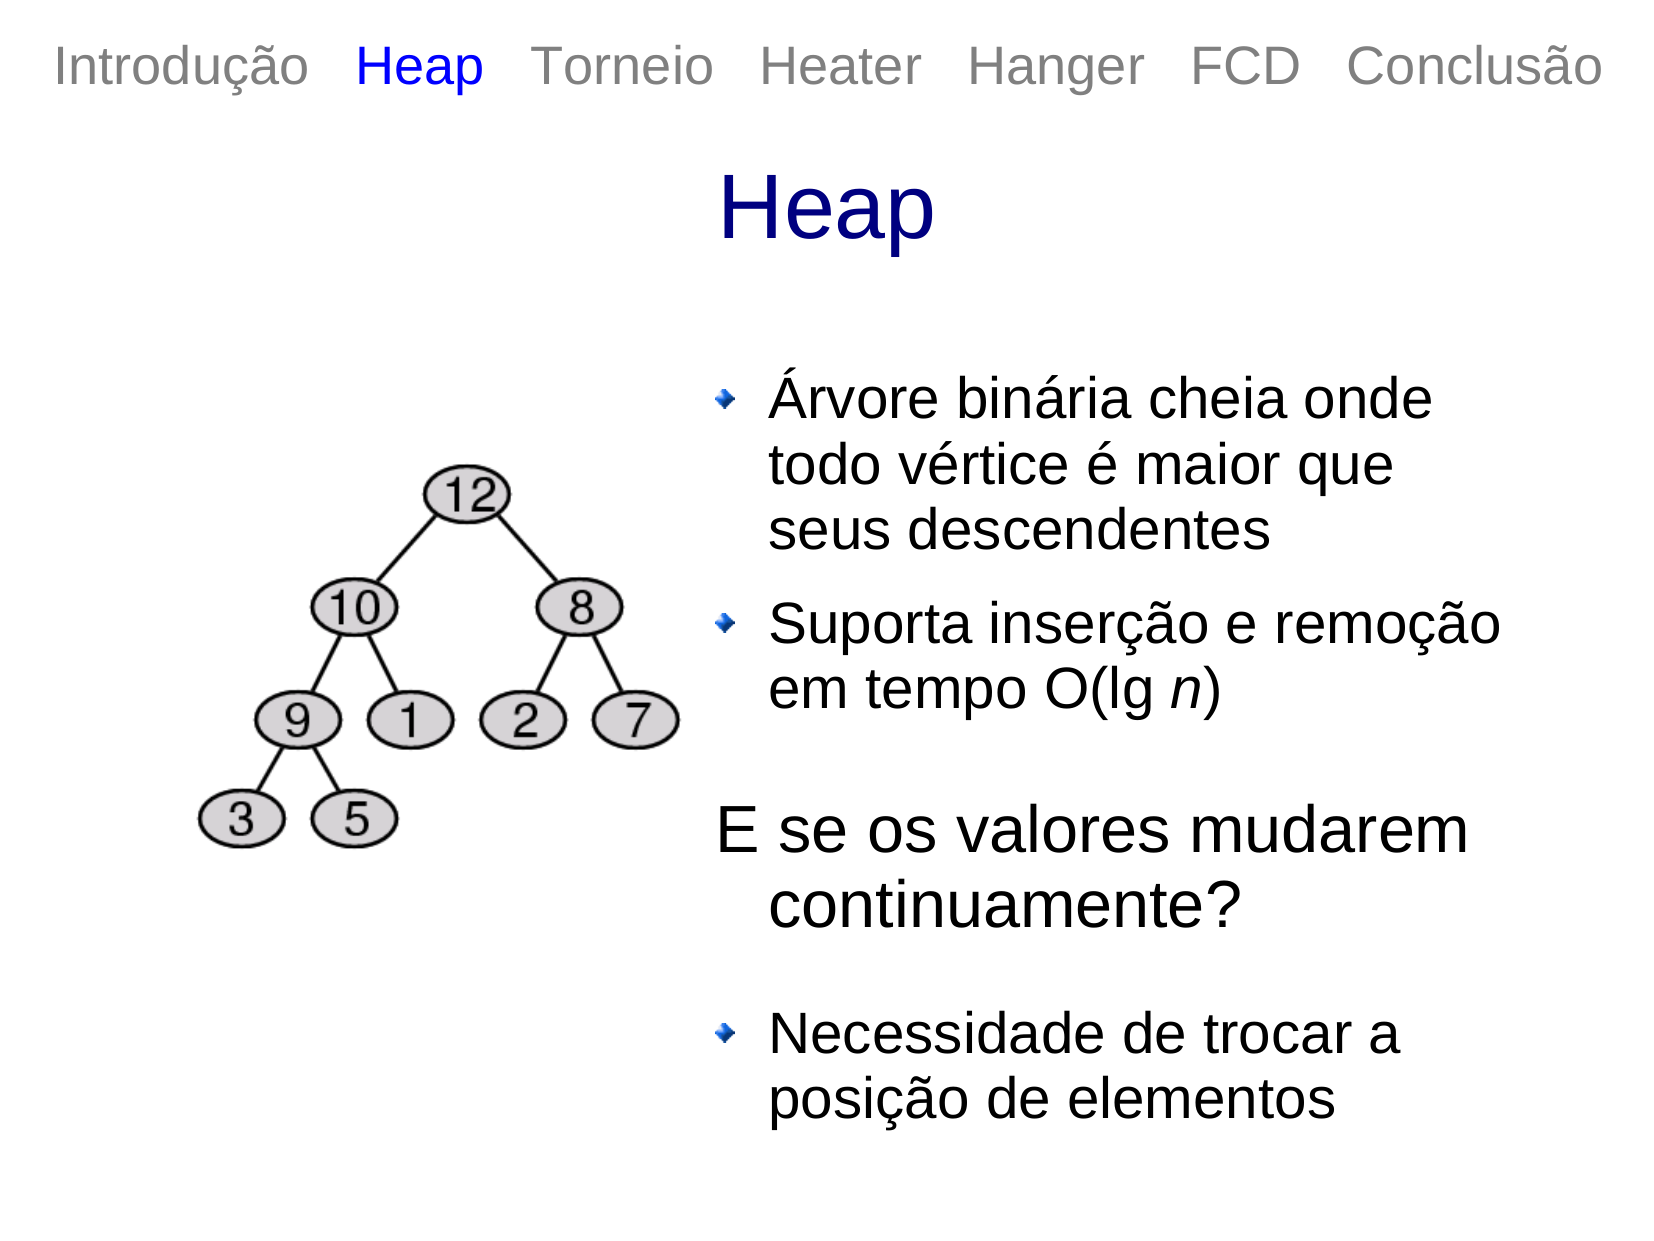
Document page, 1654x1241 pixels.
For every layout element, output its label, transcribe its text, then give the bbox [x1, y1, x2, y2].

text_box Introdução Heap Torneio Heater Hanger FCD Conclusão [30, 35, 1629, 96]
picture [186, 457, 686, 858]
list Árvore binária cheia onde todo vértice é maior que seus descendentes Suporta inserção e remoção em tempo O(lg n) E se os valores mudarem continuamente? Necessidade de trocar a posição de elementos [697, 366, 1534, 1159]
title Heap [121, 102, 1534, 311]
